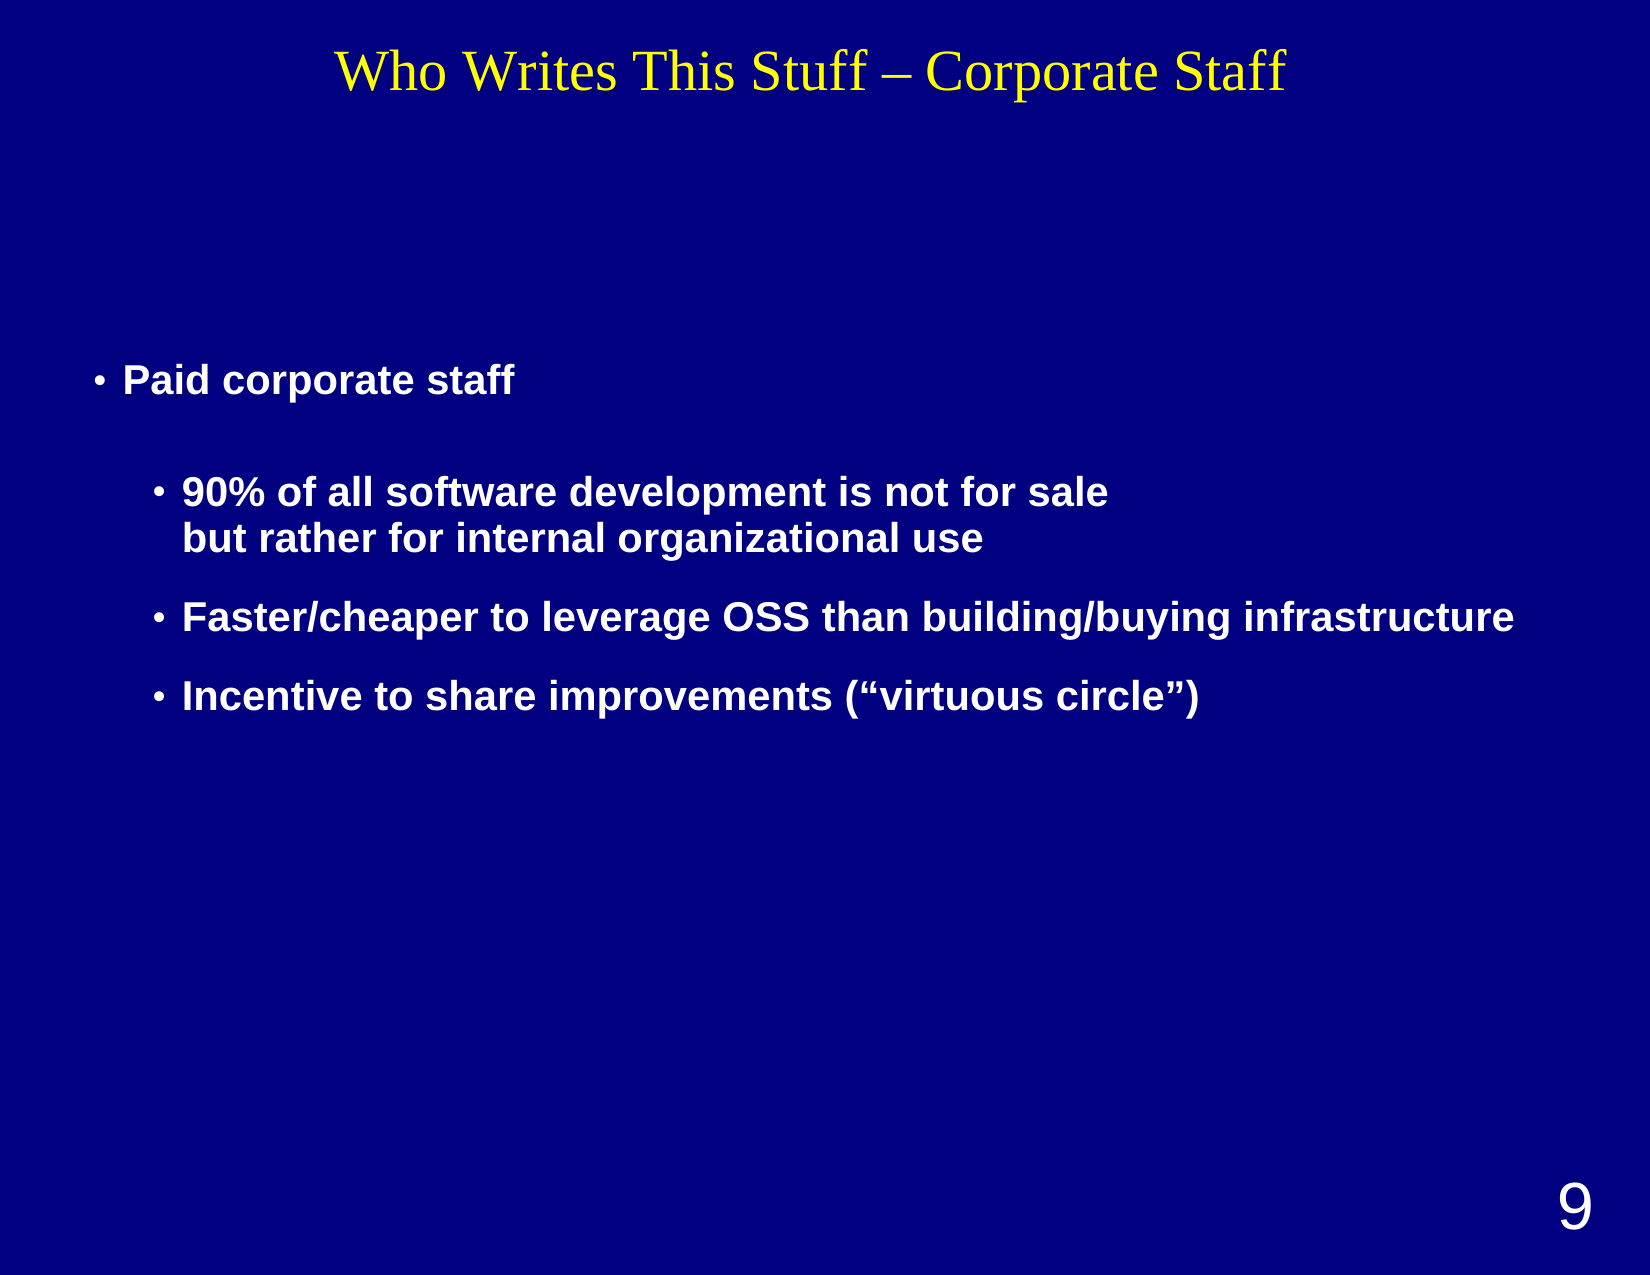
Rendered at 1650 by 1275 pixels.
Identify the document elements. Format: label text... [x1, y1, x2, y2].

text_box Paid corporate staff 90% of all software development is not for sale but rather for internal organizational use Faster/cheaper to leverage OSS than building/buying infrastructure Incentive to share improvements (“virtuous circle”) [78, 349, 1596, 1171]
title Who Writes This Stuff – Corporate Staff [109, 22, 1513, 120]
